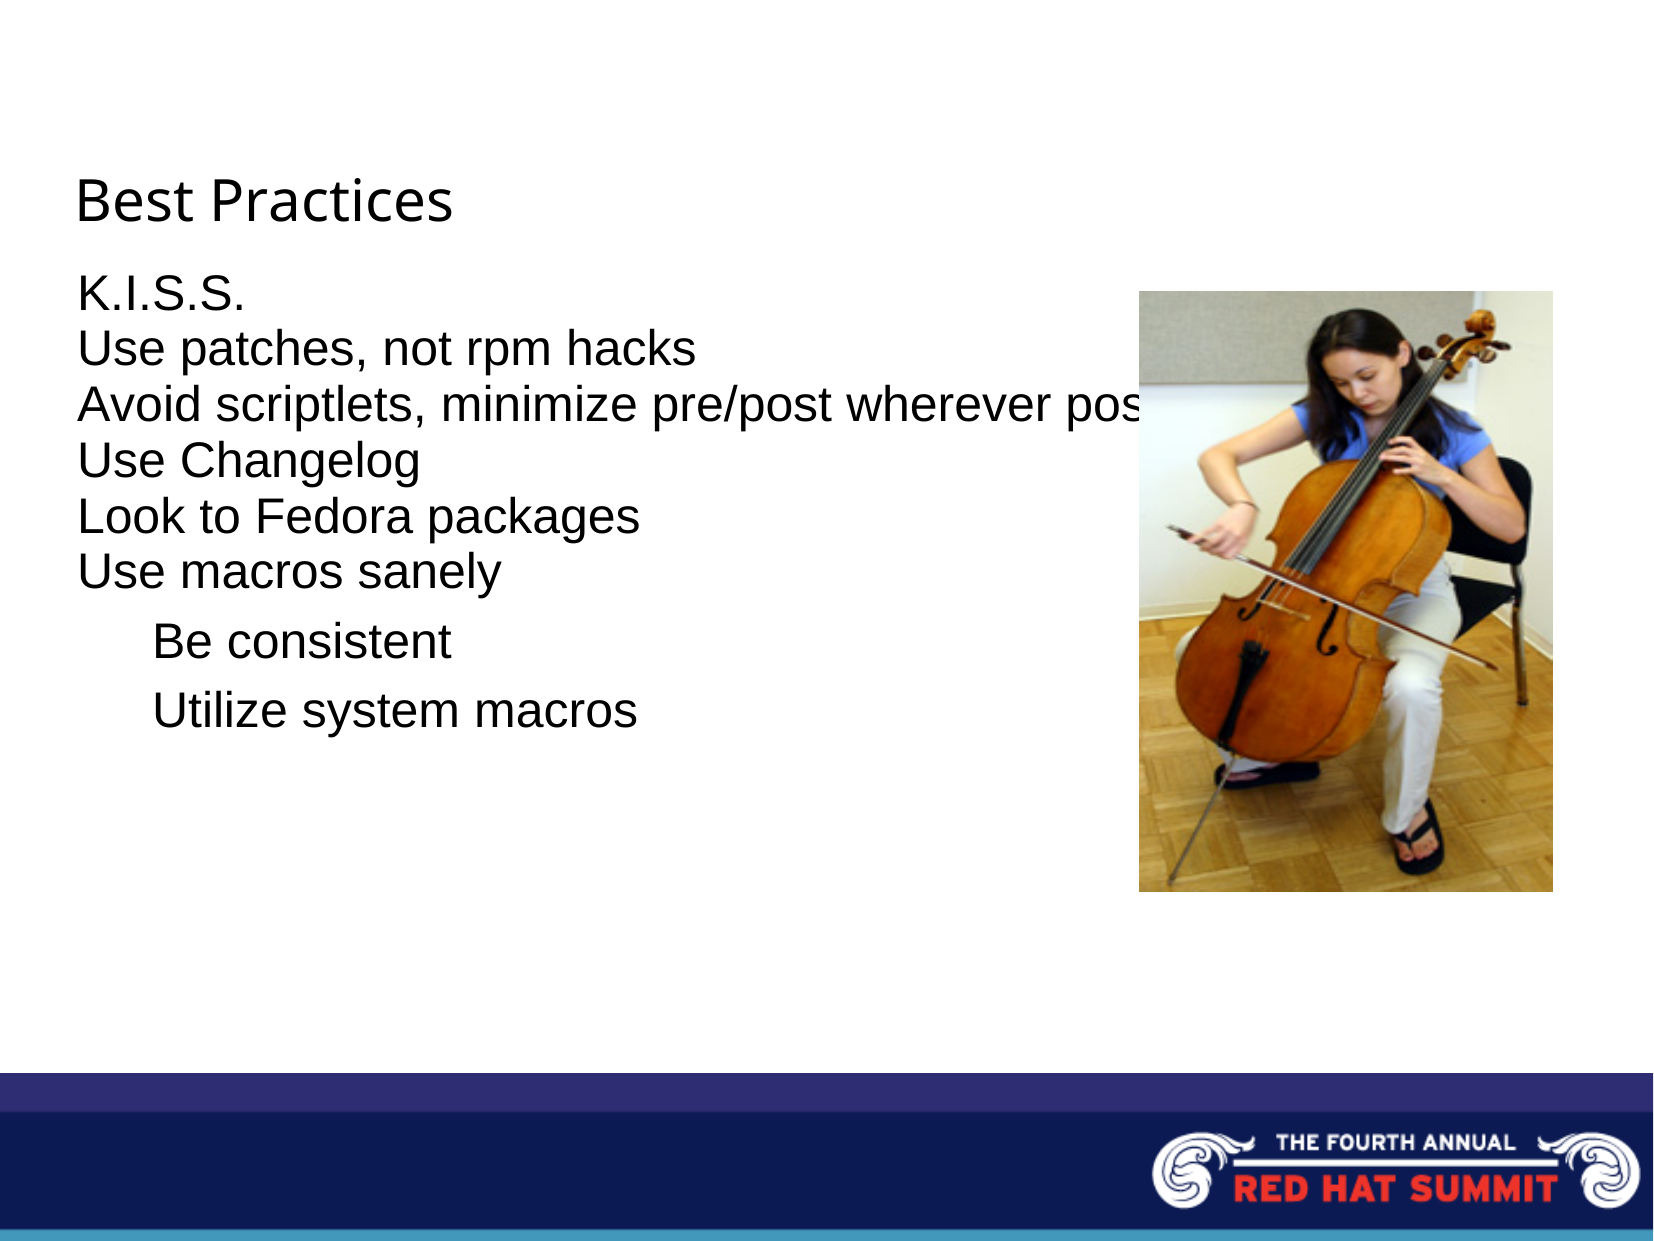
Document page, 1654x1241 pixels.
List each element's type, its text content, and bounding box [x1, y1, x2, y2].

title Best Practices [74, 140, 1506, 259]
picture [1139, 291, 1553, 892]
picture [0, 1073, 1654, 1241]
list K.I.S.S. Use patches, not rpm hacks Avoid scriptlets, minimize pre/post wherever possible Use Changelog Look to Fedora packages Use macros sanely Be consistent Utilize system macros [77, 264, 772, 1174]
